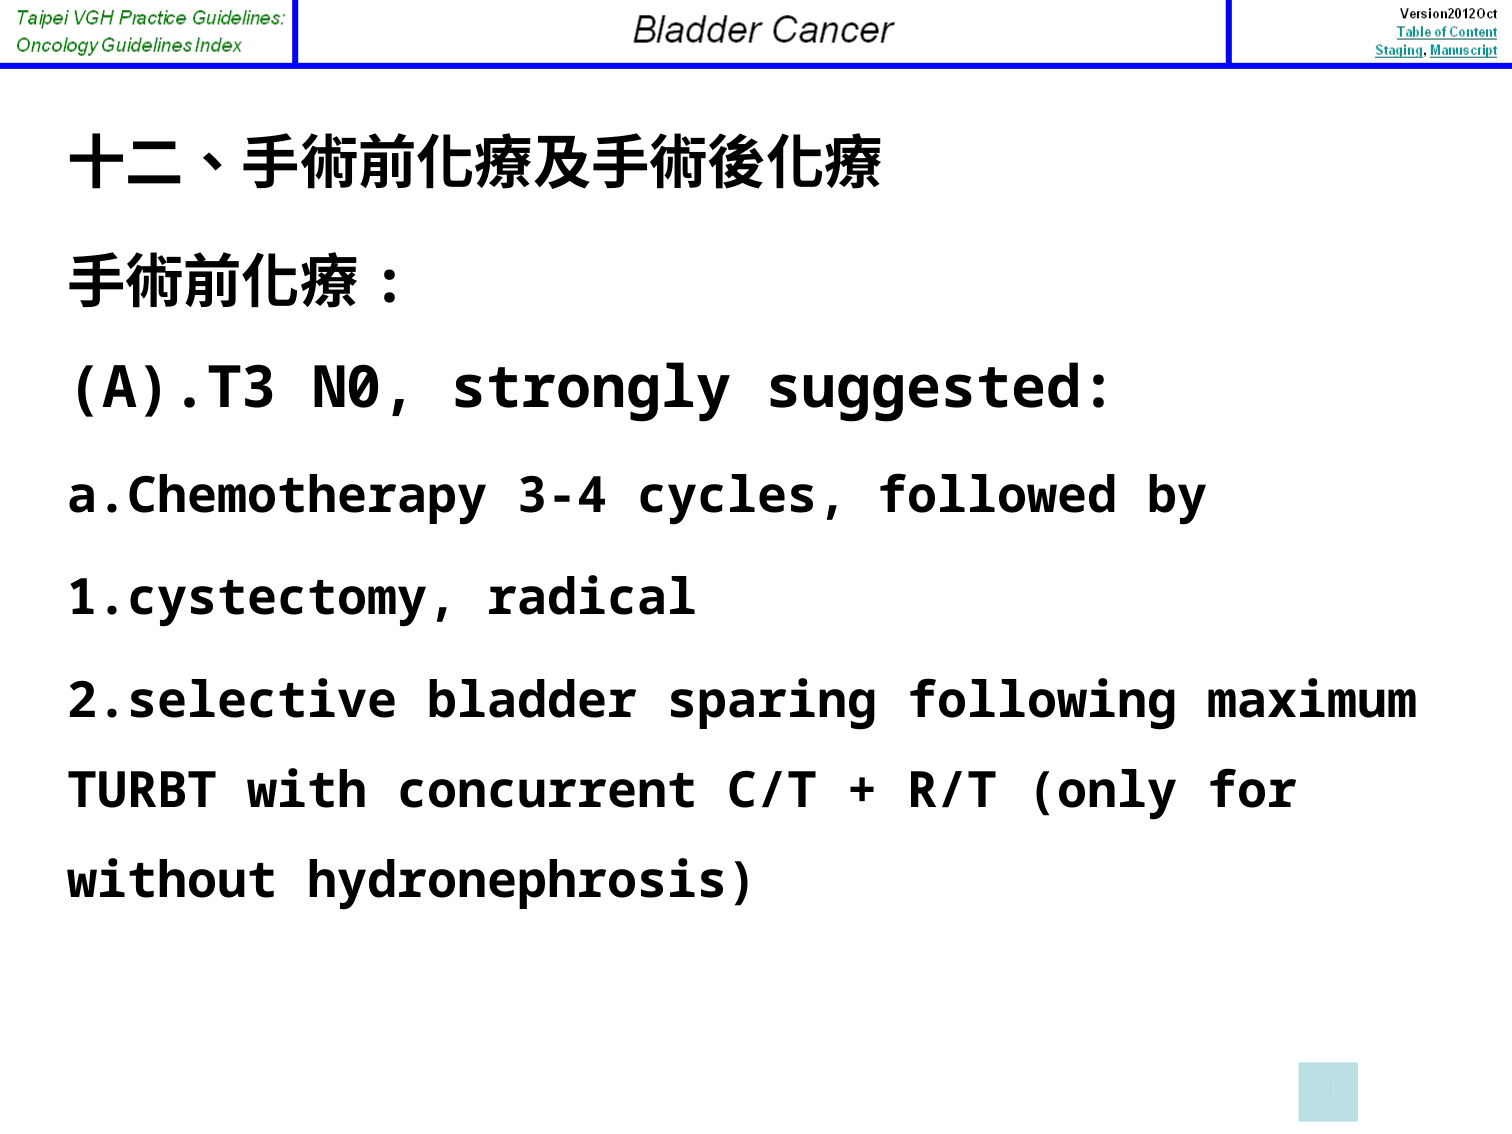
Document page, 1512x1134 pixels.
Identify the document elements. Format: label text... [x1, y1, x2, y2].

text_box 十二、手術前化療及手術後化療 手術前化療: (A).T3 N0, strongly suggested: a.Chemotherapy 3-4 cycles, followed by 1.cystectomy, radical 2.selective bladder sparing following maximum TURBT with concurrent C/T + R/T (only for without hydronephrosis) [52, 83, 1477, 945]
